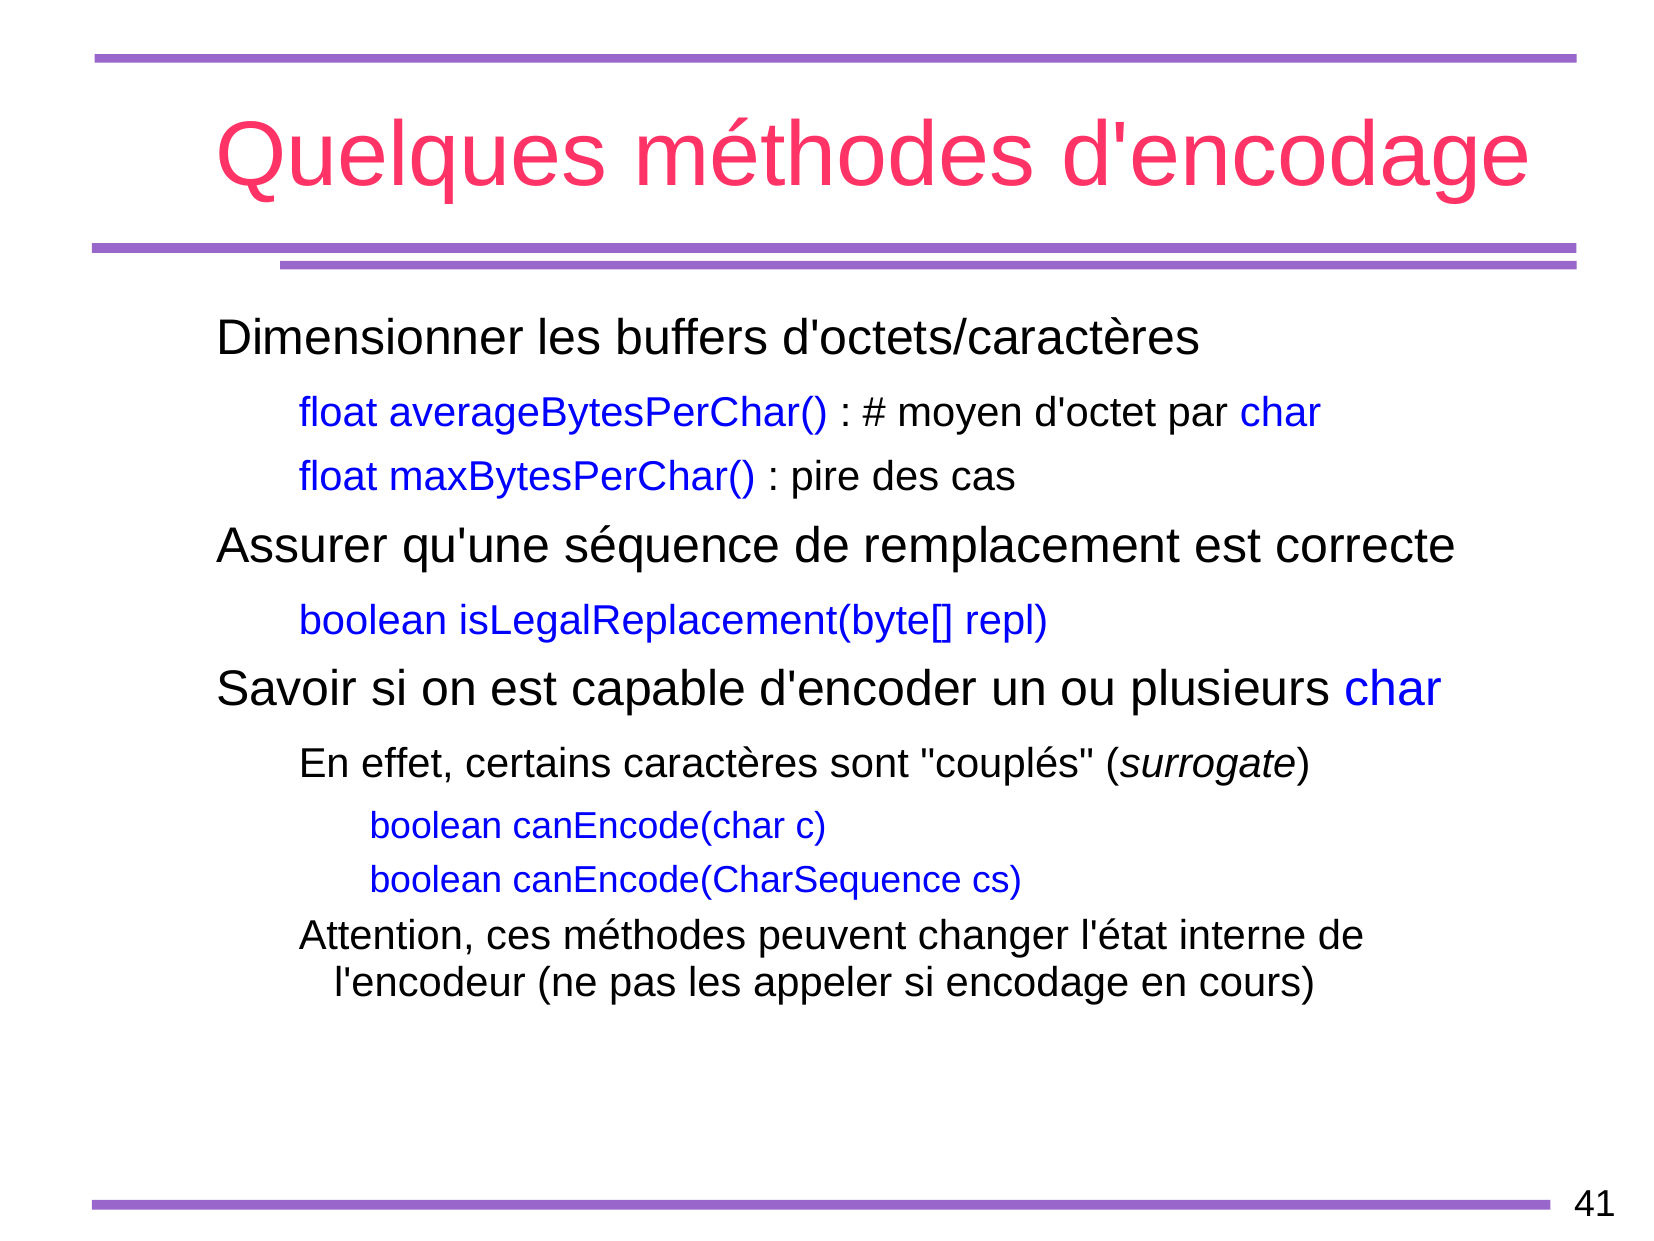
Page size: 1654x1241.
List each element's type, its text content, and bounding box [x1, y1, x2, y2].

list Dimensionner les buffers d'octets/caractères float averageBytesPerChar() : # moyen d'octet par char float maxBytesPerChar() : pire des cas Assurer qu'une séquence de remplacement est correcte boolean isLegalReplacement(byte[] repl) Savoir si on est capable d'encoder un ou plusieurs char En effet, certains caractères sont "couplés" (surrogate) boolean canEncode(char c) boolean canEncode(CharSequence cs) Attention, ces méthodes peuvent changer l'état interne de l'encodeur (ne pas les appeler si encodage en cours) [121, 309, 1534, 1181]
title Quelques méthodes d'encodage [121, 49, 1534, 257]
